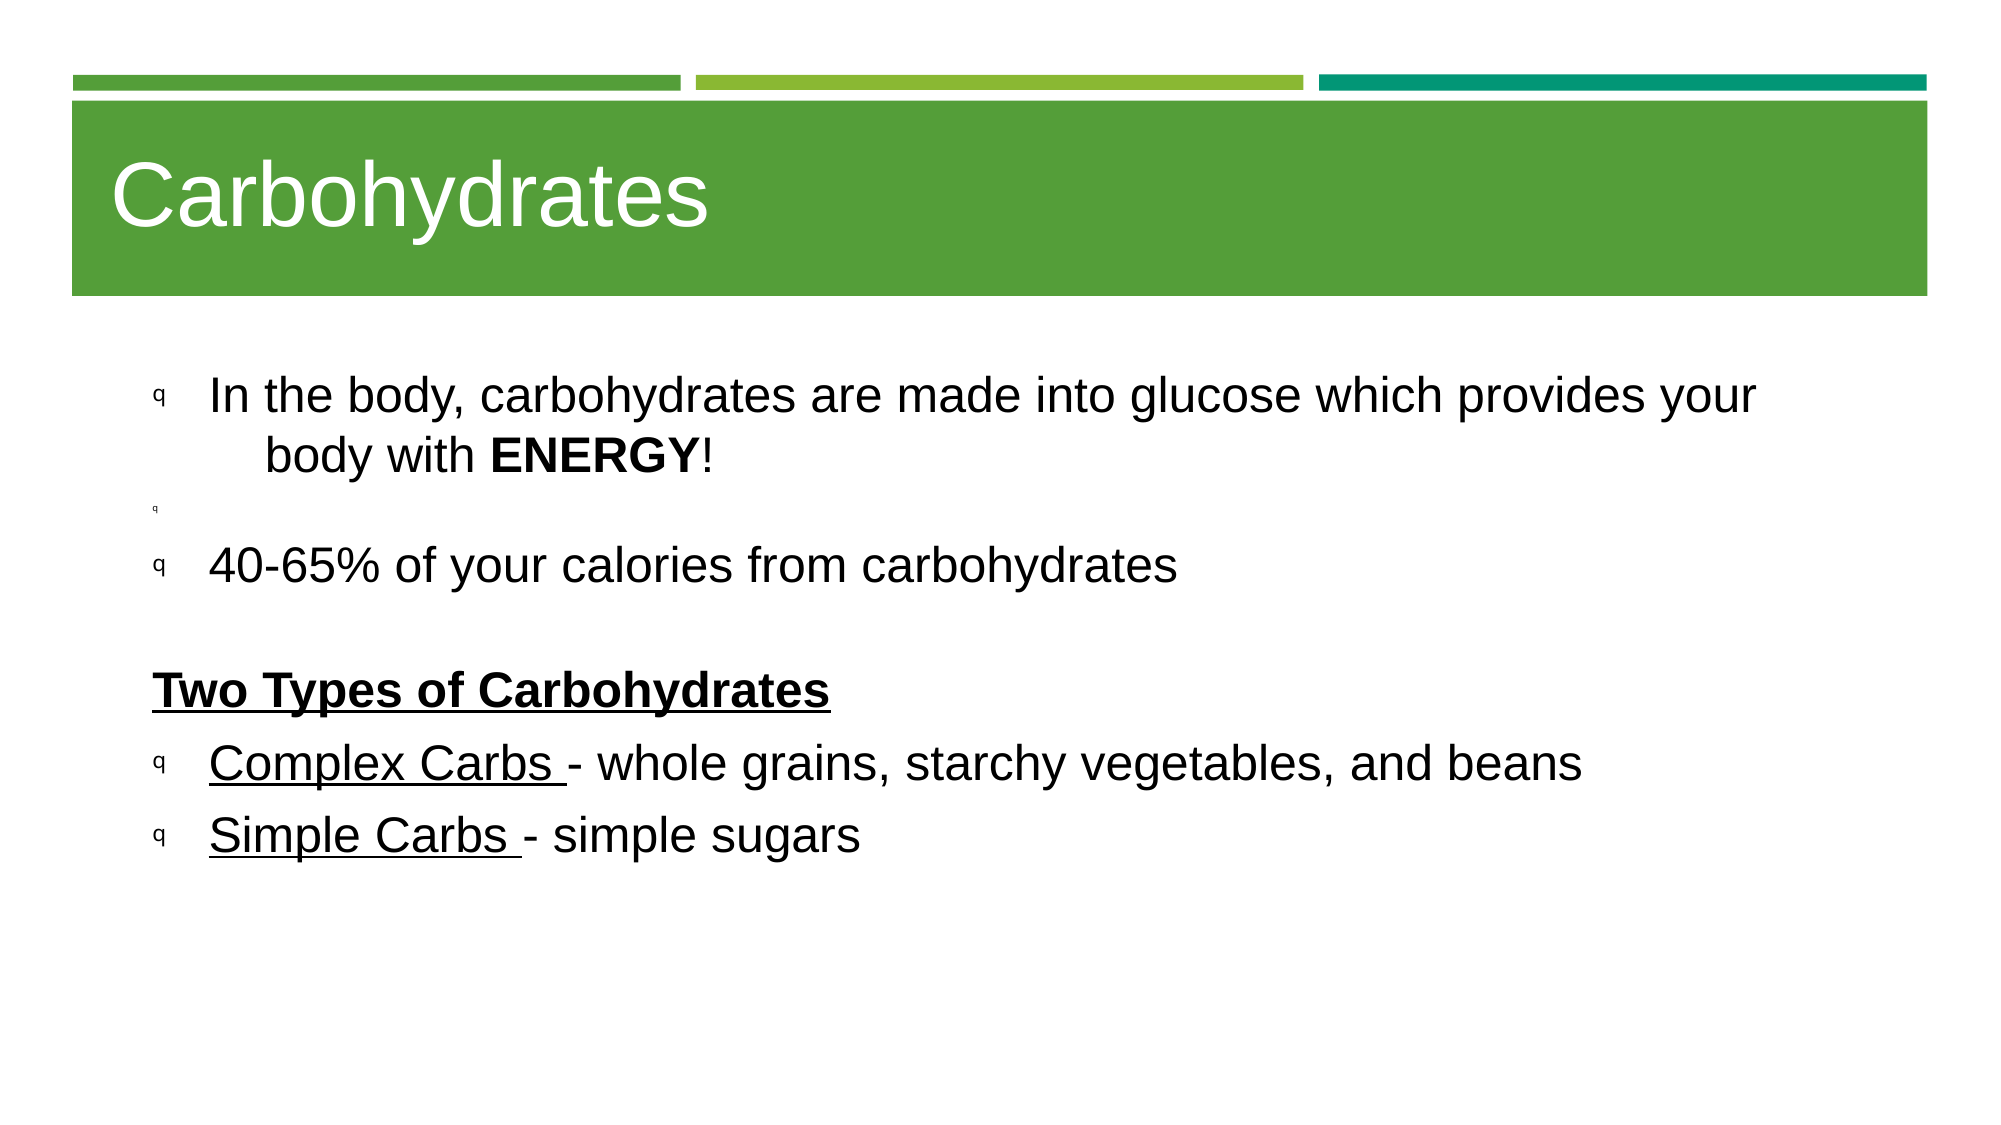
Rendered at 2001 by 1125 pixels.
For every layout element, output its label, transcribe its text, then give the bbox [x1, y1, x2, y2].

list In the body, carbohydrates are made into glucose which provides your body with ENERGY! 40-65% of your calories from carbohydrates Two Types of Carbohydrates Complex Carbs - whole grains, starchy vegetables, and beans Simple Carbs - simple sugars [137, 355, 1863, 1074]
title Carbohydrates [95, 126, 1905, 282]
